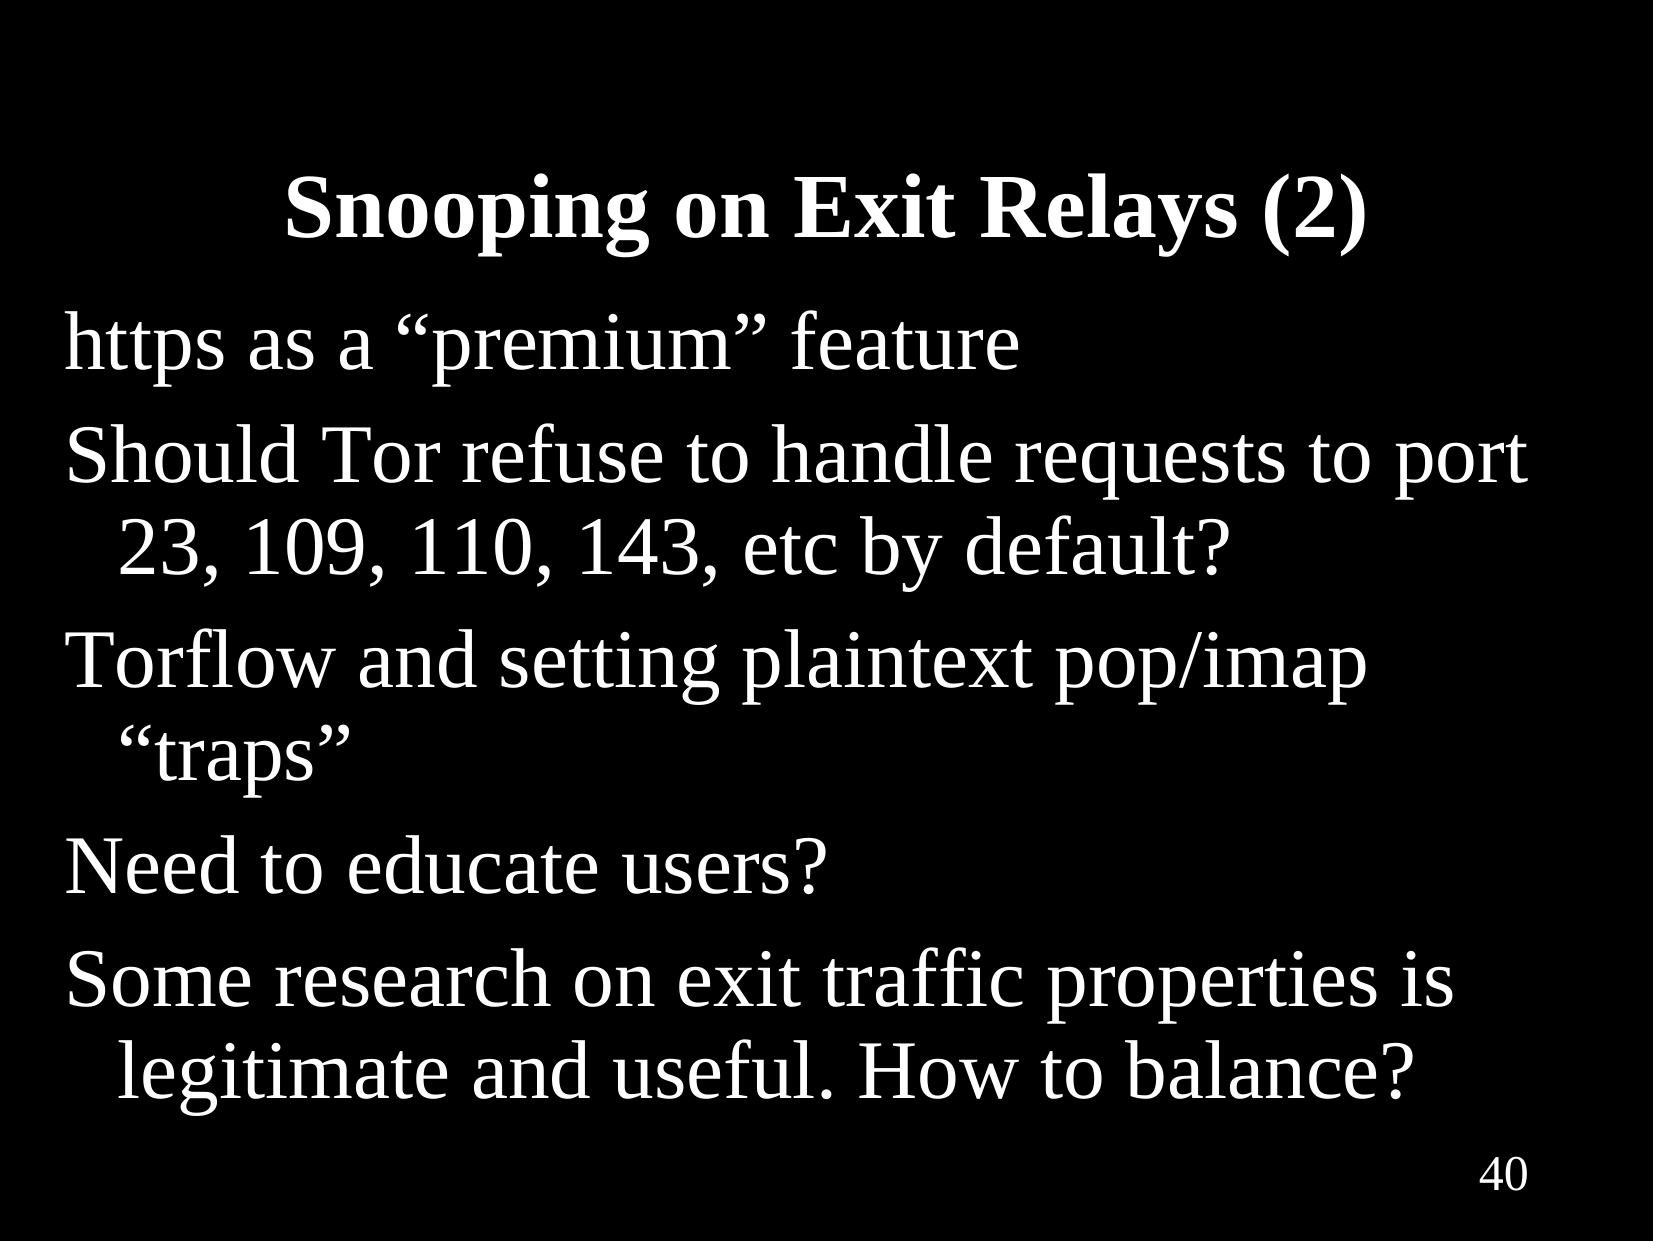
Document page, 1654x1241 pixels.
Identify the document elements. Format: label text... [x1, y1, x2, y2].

list https as a “premium” feature Should Tor refuse to handle requests to port 23, 109, 110, 143, etc by default? Torflow and setting plaintext pop/imap “traps” Need to educate users? Some research on exit traffic properties is legitimate and useful. How to balance? [46, 294, 1613, 1118]
title Snooping on Exit Relays (2) [121, 102, 1534, 294]
